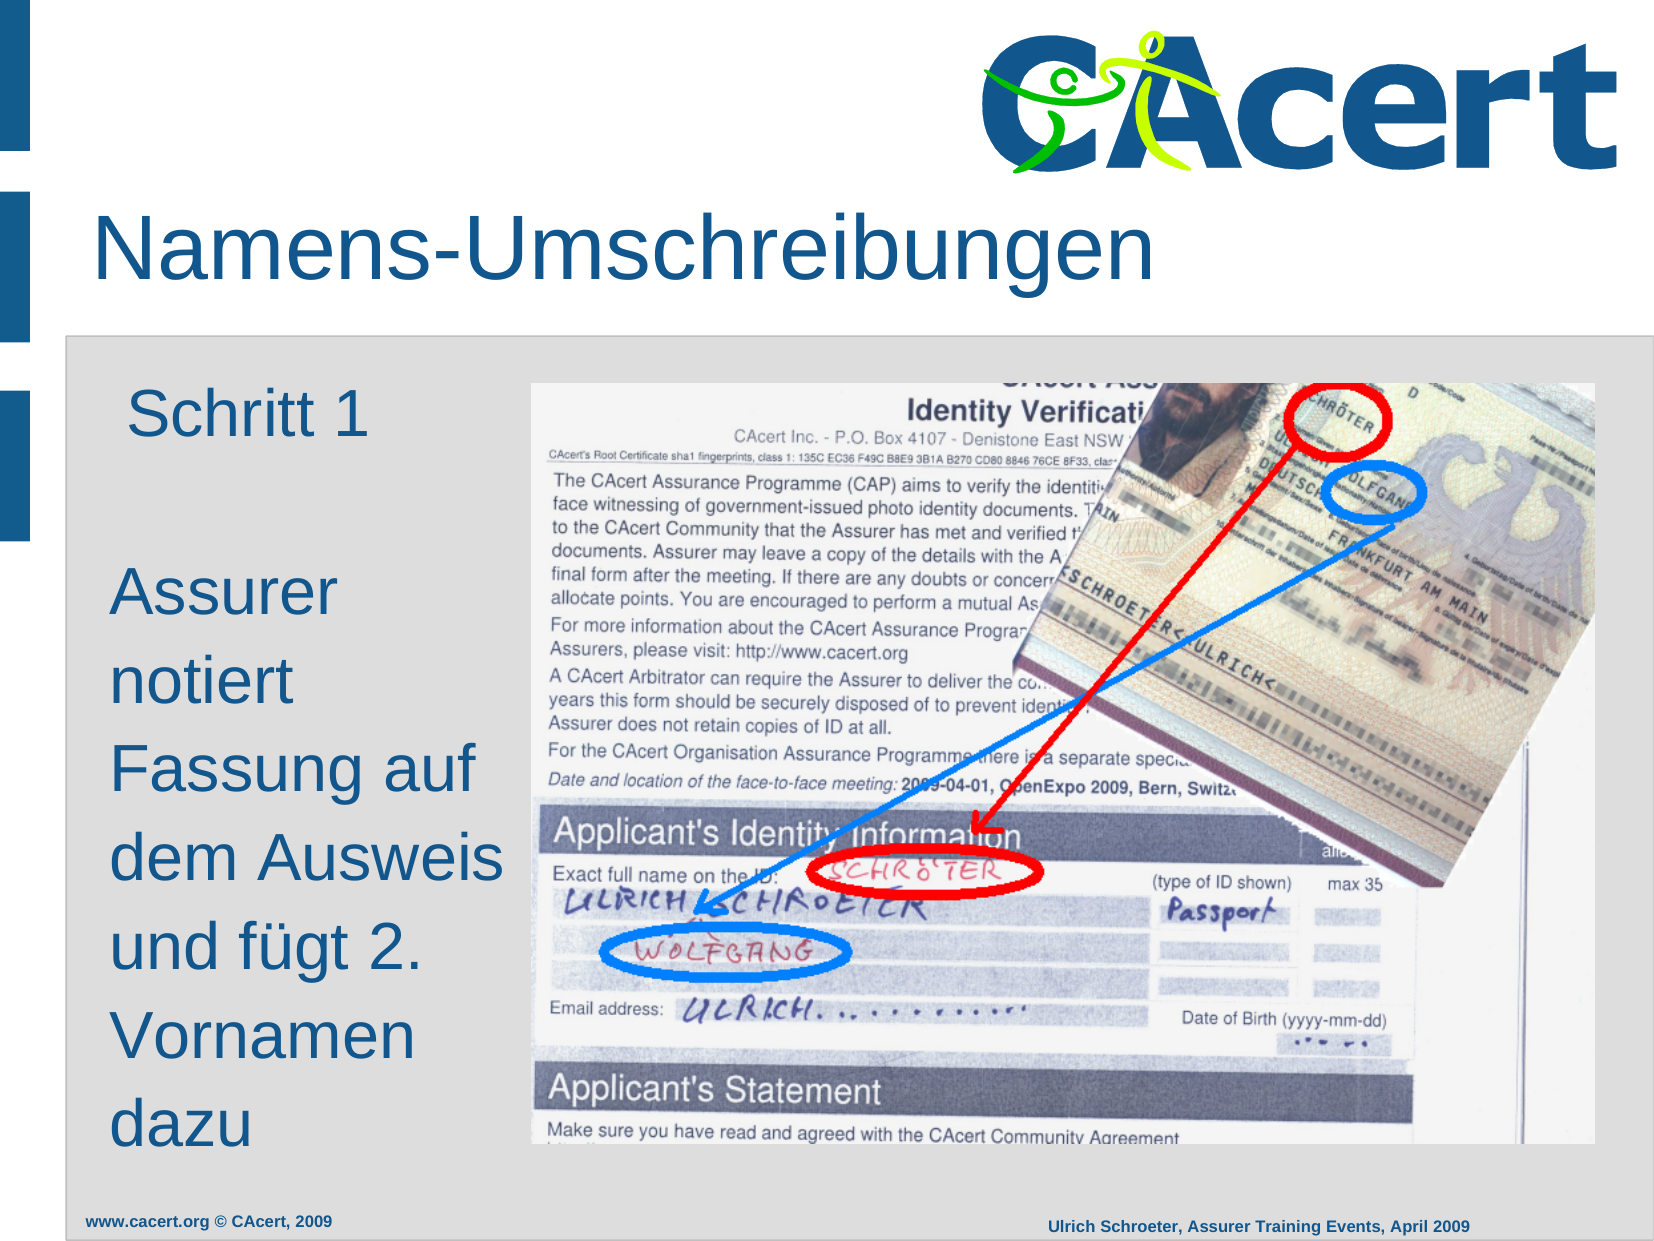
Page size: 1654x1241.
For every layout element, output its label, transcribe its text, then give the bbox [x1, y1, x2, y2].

text_box Schritt 1 Assurer notiert Fassung auf dem Ausweis und fügt 2. Vornamen dazu [94, 354, 521, 1169]
picture [531, 383, 1595, 1144]
text_box Namens-Umschreibungen [76, 189, 1173, 308]
